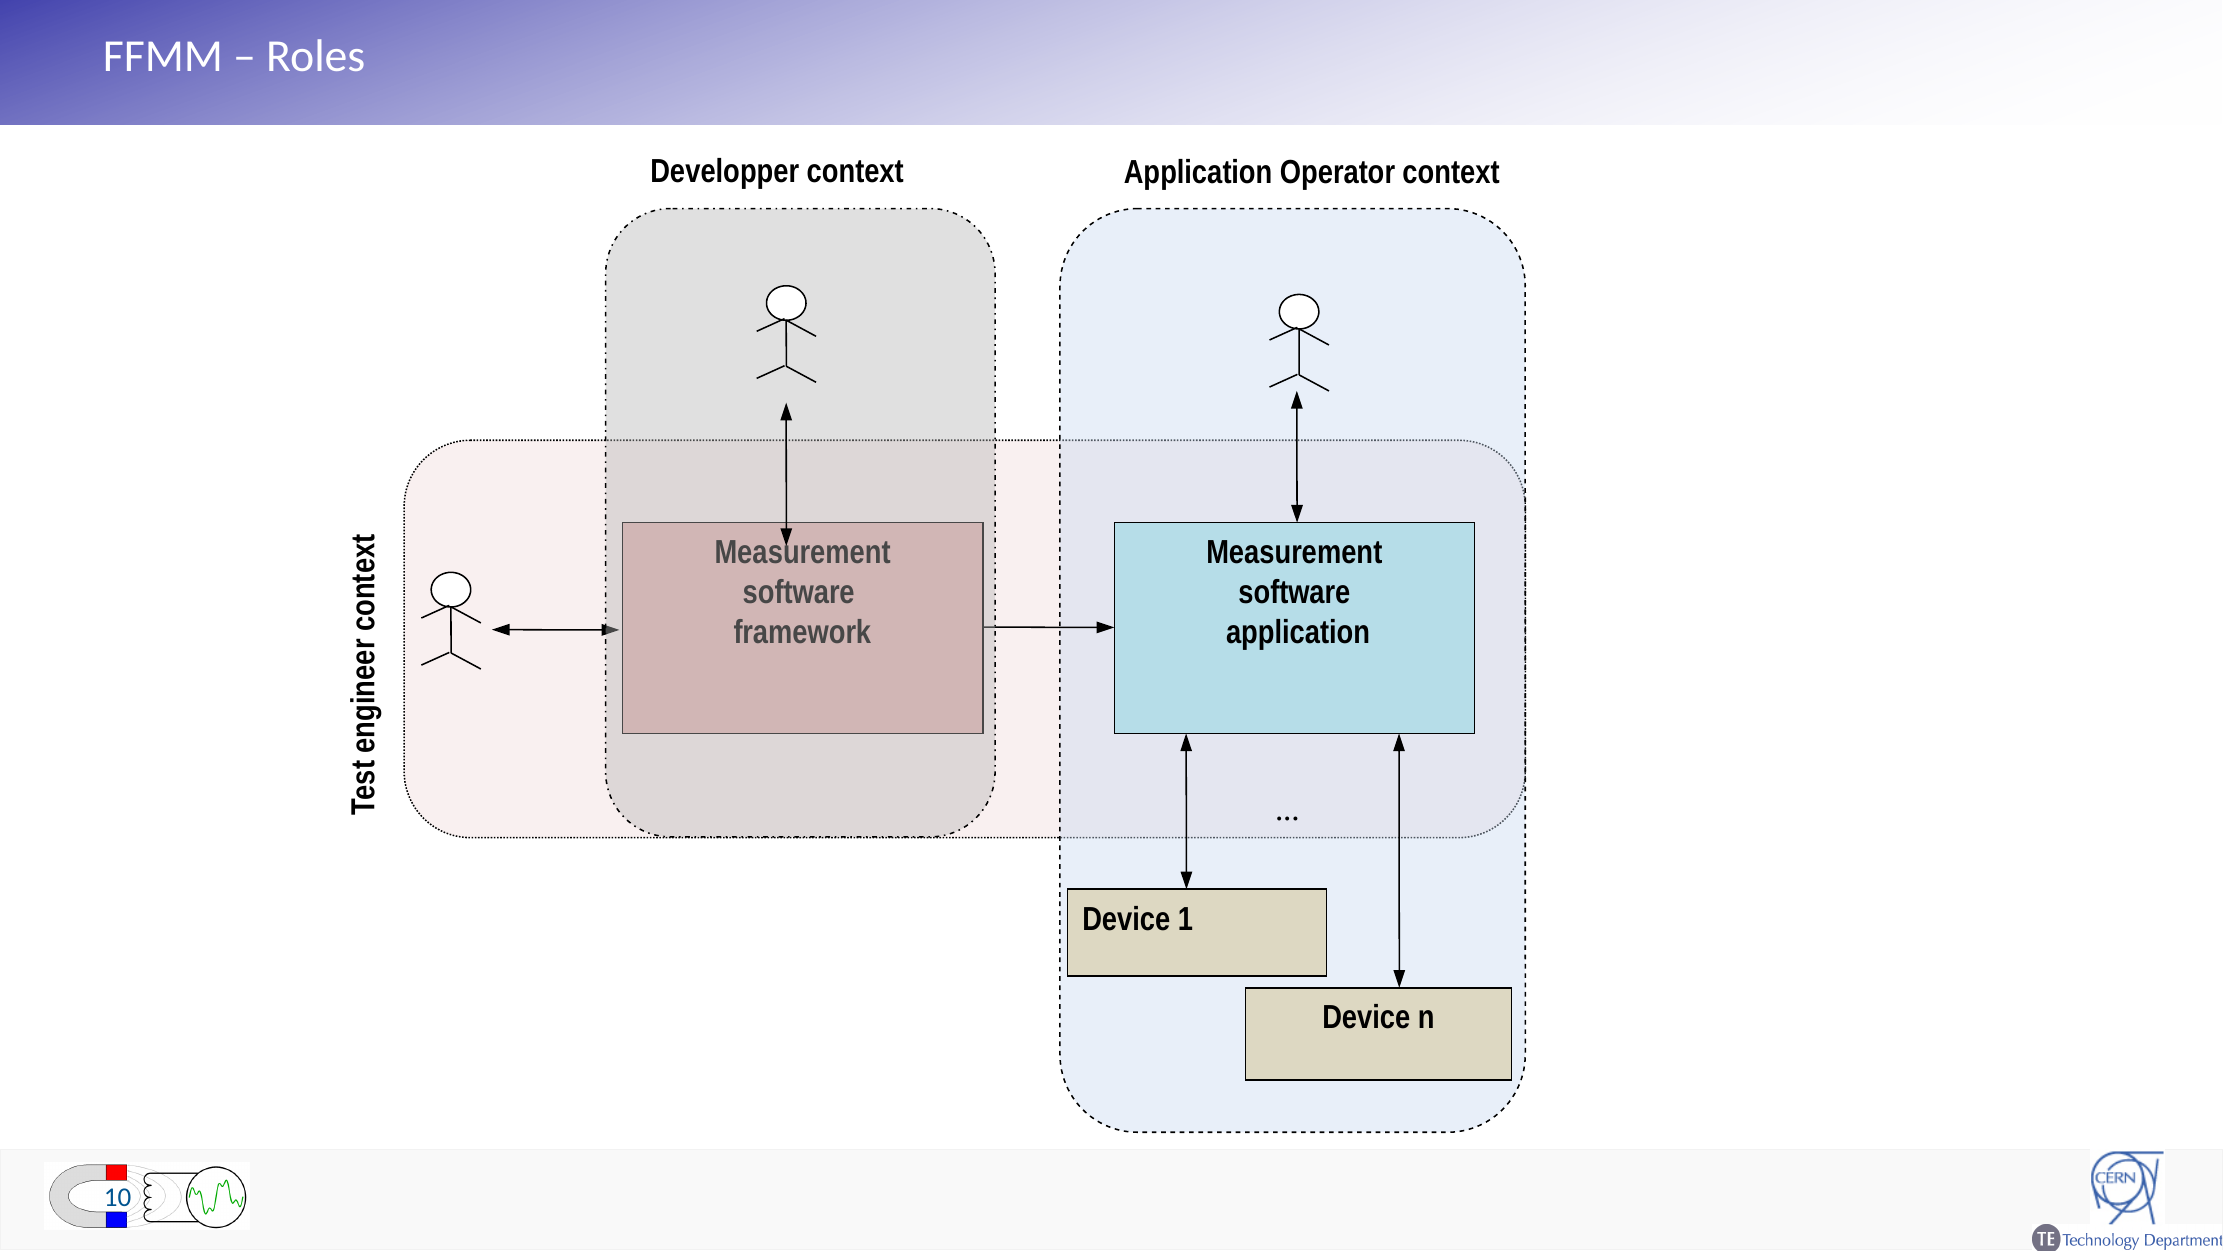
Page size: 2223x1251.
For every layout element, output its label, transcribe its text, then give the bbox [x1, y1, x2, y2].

text_box Application Operator context [1108, 142, 1630, 232]
title FFMM – Roles [94, 0, 1528, 107]
text_box Developper context [635, 141, 1116, 231]
picture [44, 1162, 250, 1230]
text_box [423, 219, 1526, 1133]
text_box Device 1 [1067, 889, 1326, 976]
text_box [423, 607, 450, 663]
text_box Measurement software application [1114, 523, 1475, 734]
picture [2032, 1149, 2223, 1251]
text_box Device n [1245, 988, 1512, 1080]
text_box ... [1202, 779, 1413, 837]
text_box Test engineer context [333, 349, 423, 830]
